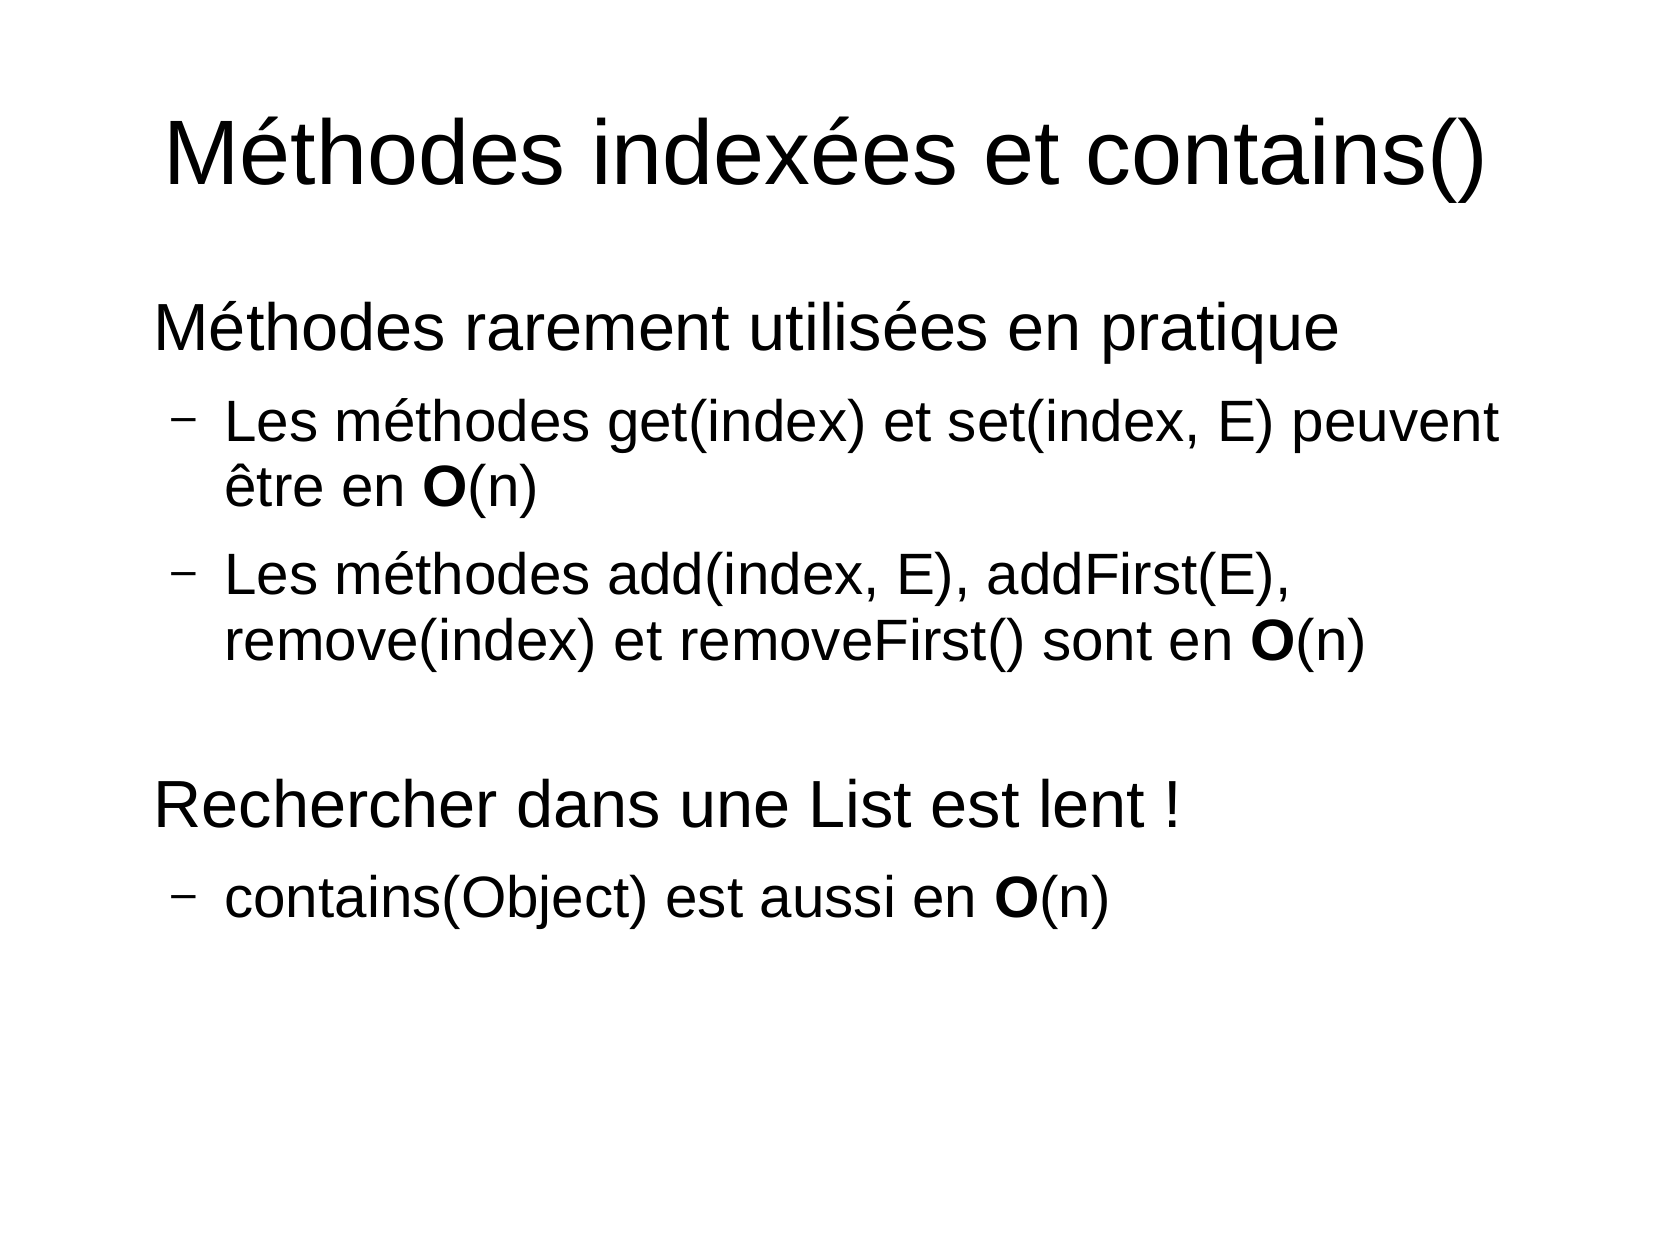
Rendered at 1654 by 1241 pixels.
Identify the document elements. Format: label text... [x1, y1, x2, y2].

title Méthodes indexées et contains() [82, 49, 1571, 257]
list Méthodes rarement utilisées en pratique Les méthodes get(index) et set(index, E) peuvent être en O(n) Les méthodes add(index, E), addFirst(E), remove(index) et removeFirst() sont en O(n) Rechercher dans une List est lent ! contains(Object) est aussi en O(n) [82, 290, 1571, 1010]
